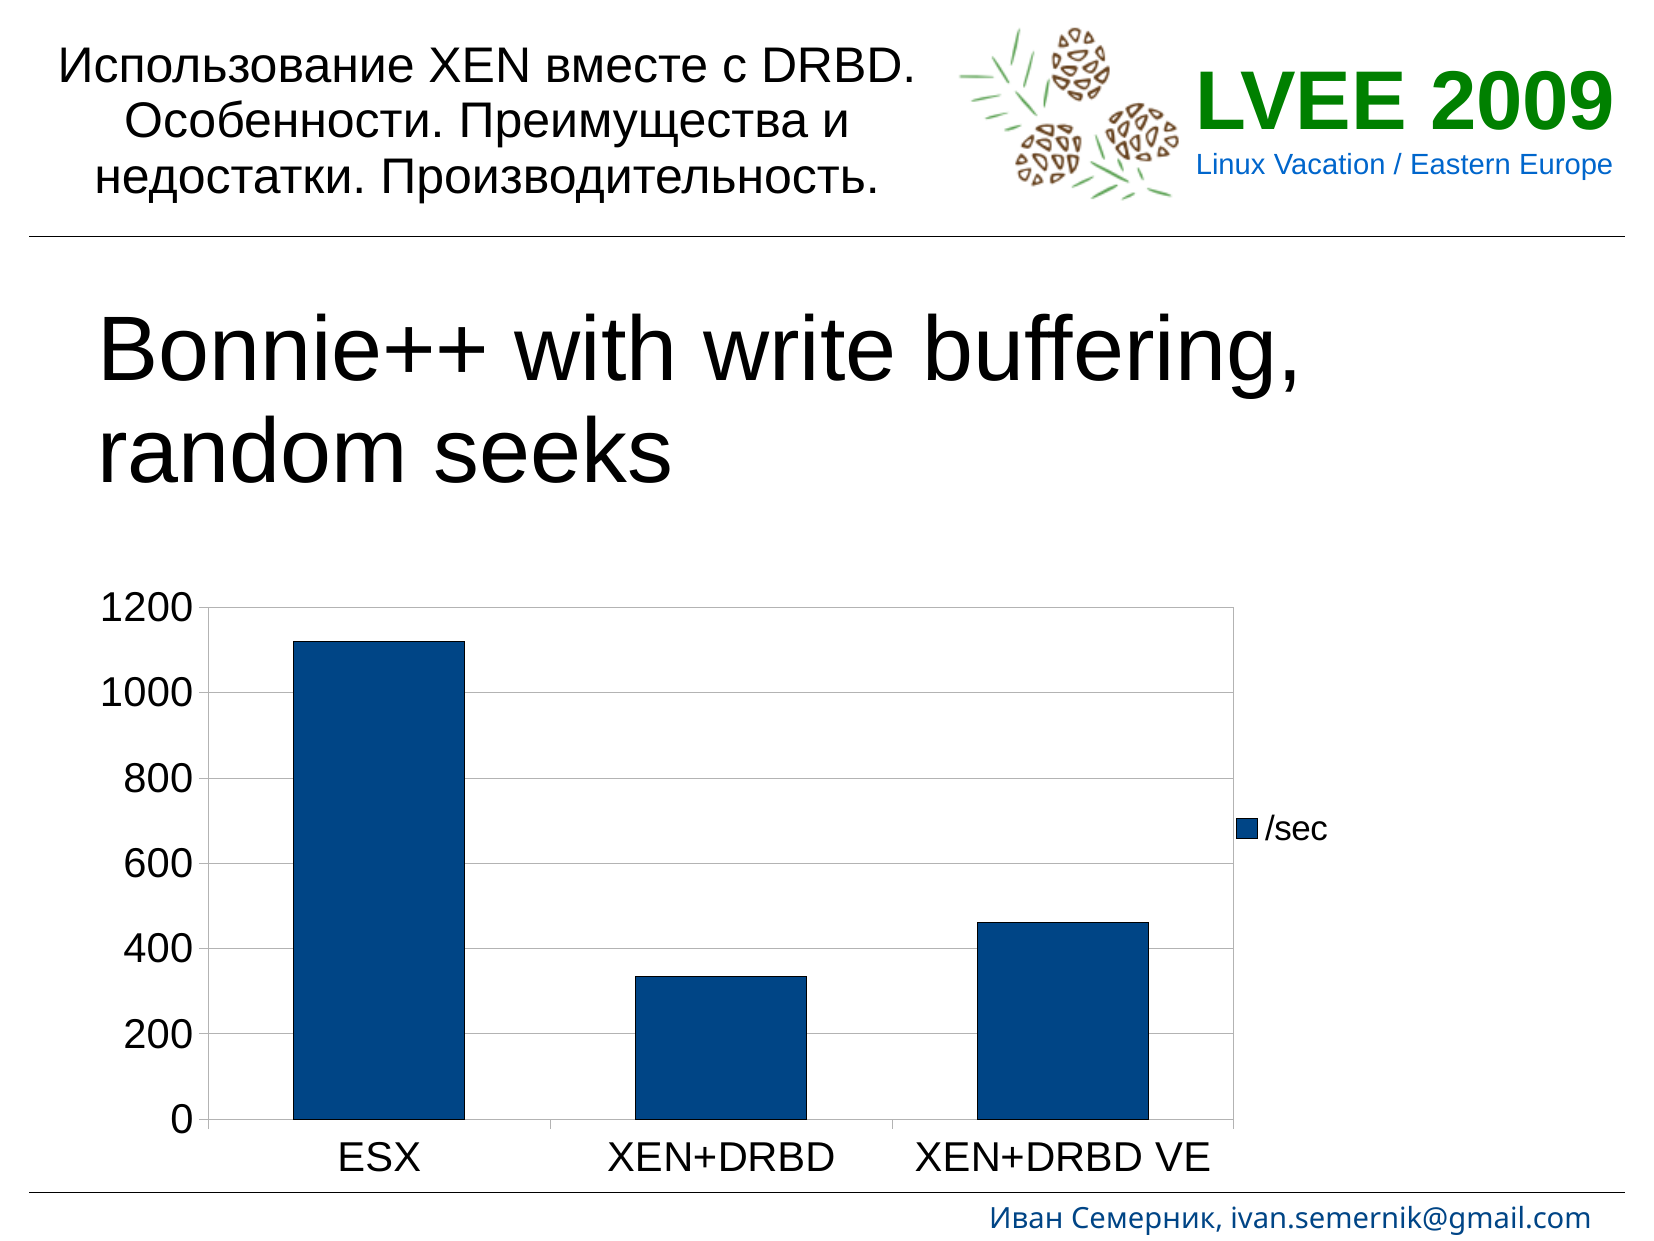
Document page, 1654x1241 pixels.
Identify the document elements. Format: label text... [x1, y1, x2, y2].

chart [59, 563, 1626, 1182]
text_box Использование XEN вместе с DRBD. Особенности. Преимущества и недостатки. Производительность. [0, 29, 975, 212]
text_box Bonnie++ with write buffering, random seeks [82, 289, 1654, 510]
text_box Иван Семерник, ivan.semernik@gmail.com [974, 1189, 1654, 1241]
text_box LVEE 2009 Linux Vacation / Eastern Europe [1181, 47, 1654, 188]
picture [953, 11, 1182, 207]
